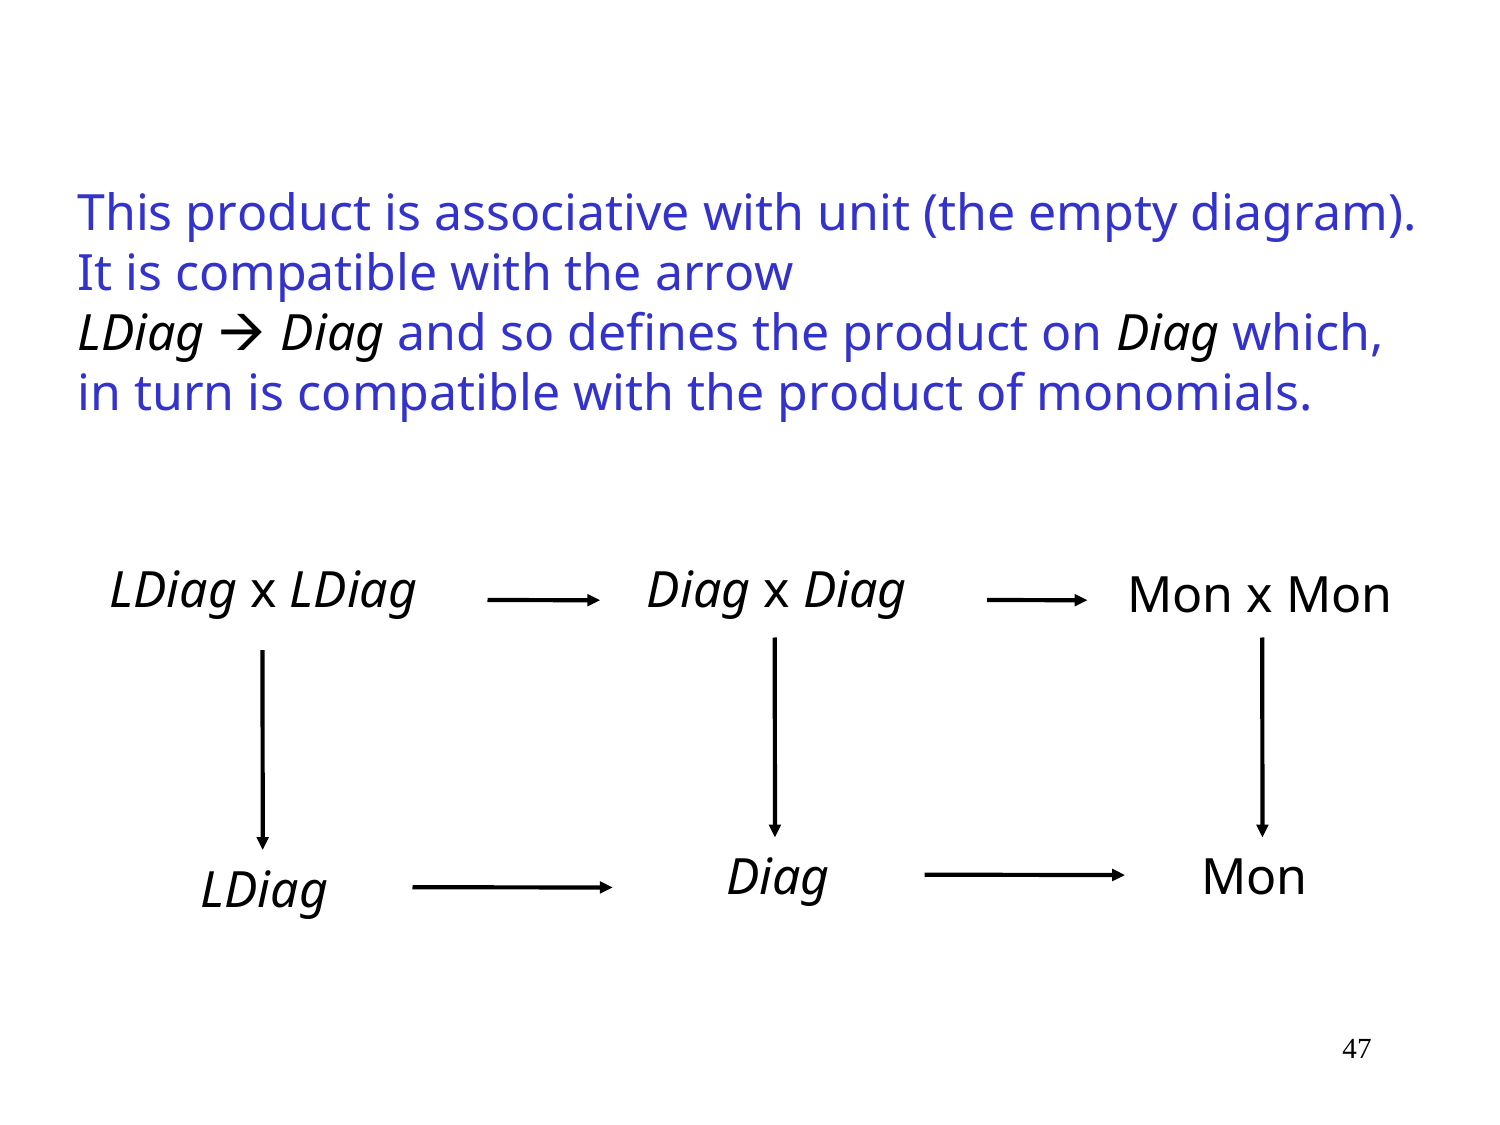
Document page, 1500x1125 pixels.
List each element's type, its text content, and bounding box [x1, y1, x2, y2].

text_box Diag [711, 837, 845, 913]
text_box LDiag x LDiag [94, 549, 433, 626]
text_box Mon [1186, 837, 1323, 913]
text_box Mon x Mon [1112, 555, 1408, 631]
text_box This product is associative with unit (the empty diagram). It is compatible with the arrow LDiag  Diag and so defines the product on Diag which, in turn is compatible with the product of monomials. [62, 172, 1438, 429]
text_box LDiag [185, 849, 344, 926]
text_box Diag x Diag [631, 549, 922, 626]
